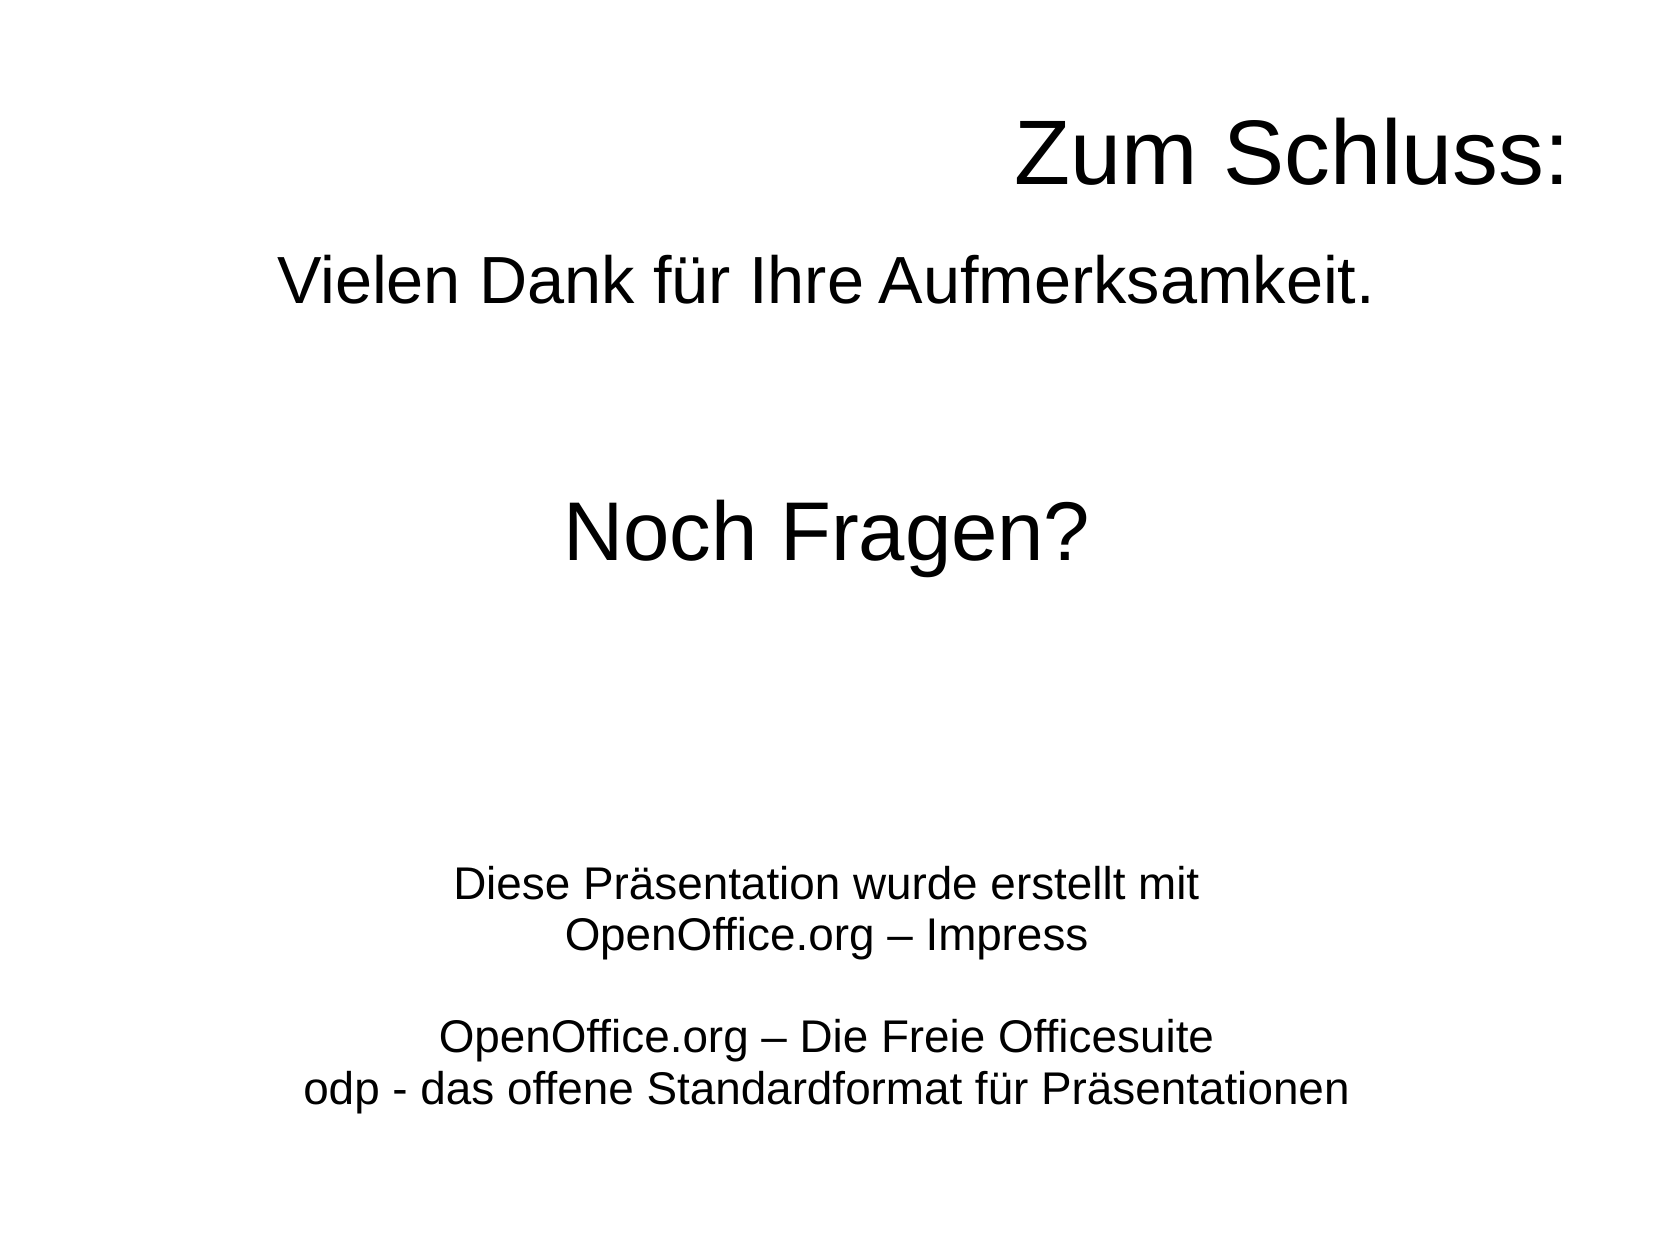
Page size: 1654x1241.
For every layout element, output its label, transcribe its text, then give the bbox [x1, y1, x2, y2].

subtitle Vielen Dank für Ihre Aufmerksamkeit. Noch Fragen? Diese Präsentation wurde erstellt mit OpenOffice.org – Impress OpenOffice.org – Die Freie Officesuite odp - das offene Standardformat für Präsentationen [82, 242, 1571, 1156]
title Zum Schluss: [82, 56, 1571, 242]
